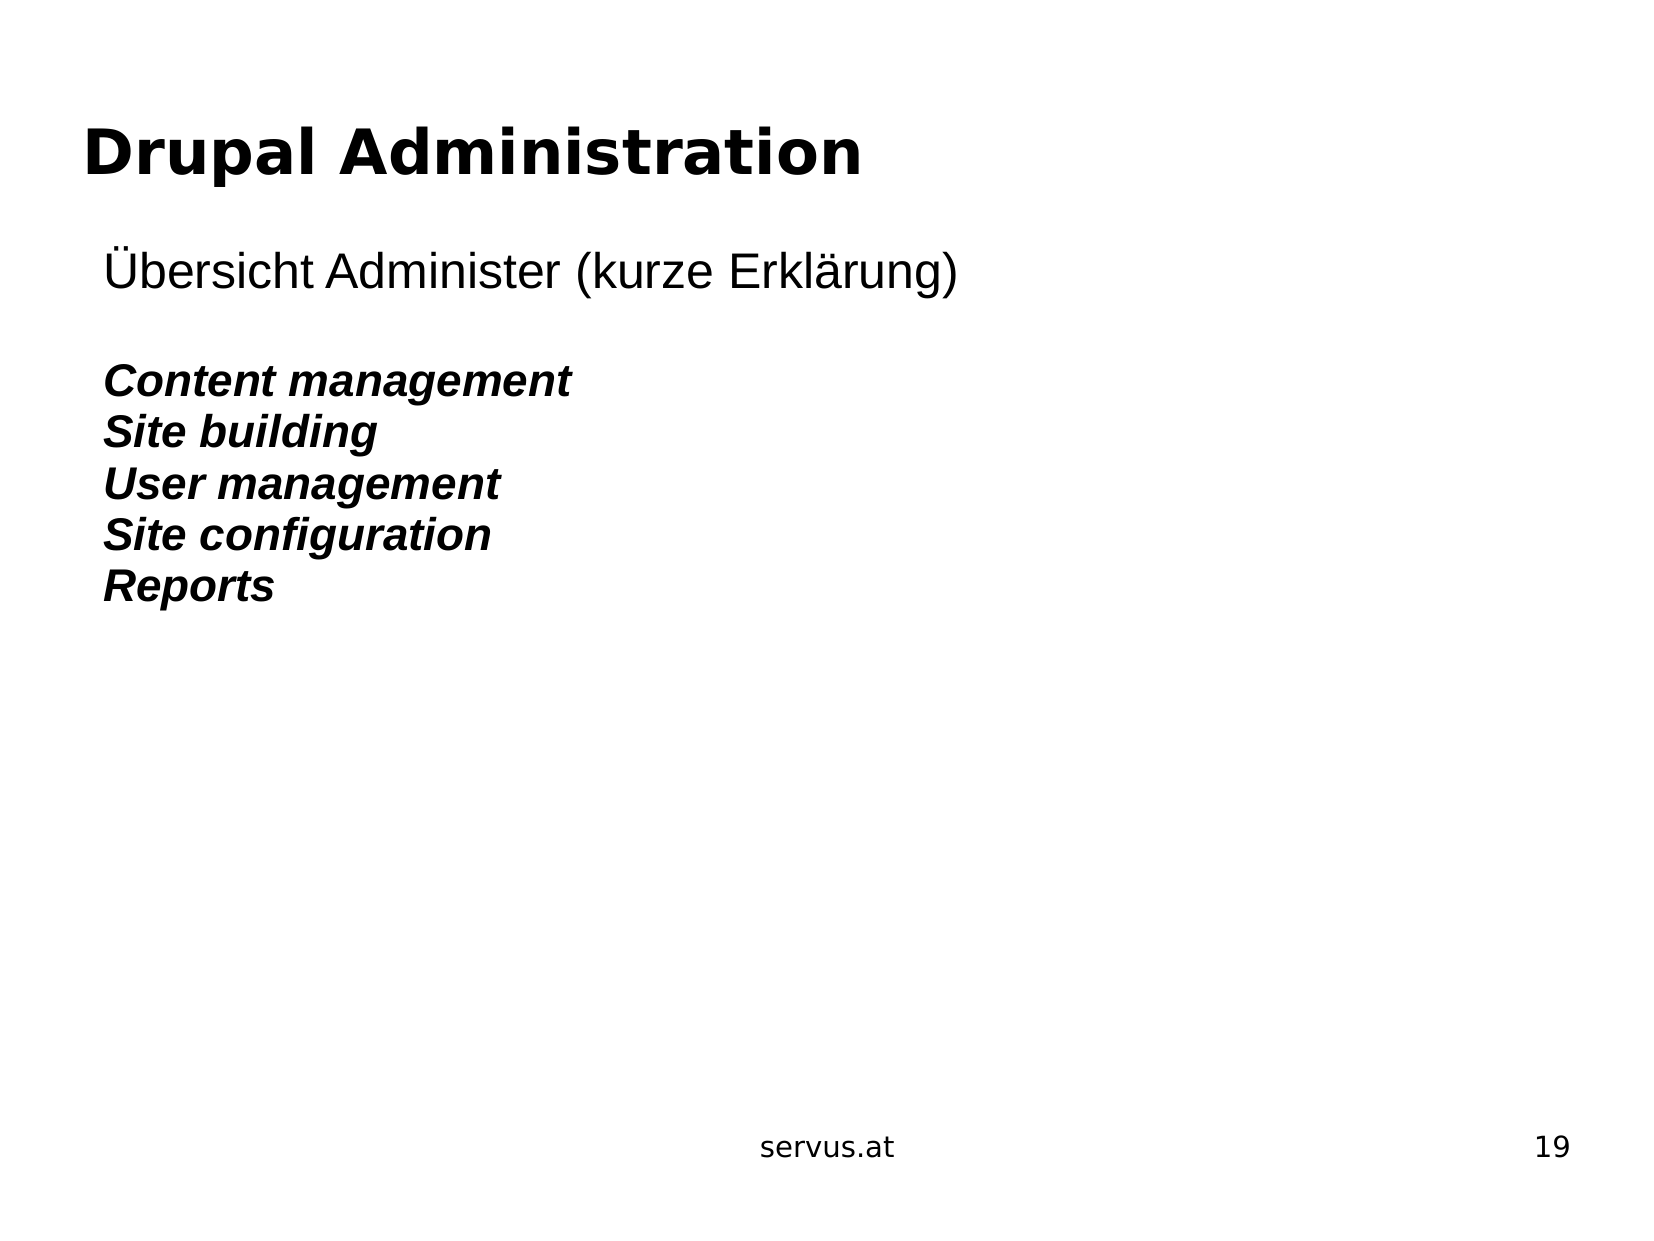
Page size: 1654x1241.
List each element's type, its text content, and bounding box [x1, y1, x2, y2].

title Drupal Administration [82, 56, 1571, 250]
text_box Übersicht Administer (kurze Erklärung) Content management Site building User management Site configuration Reports [88, 236, 1595, 1241]
